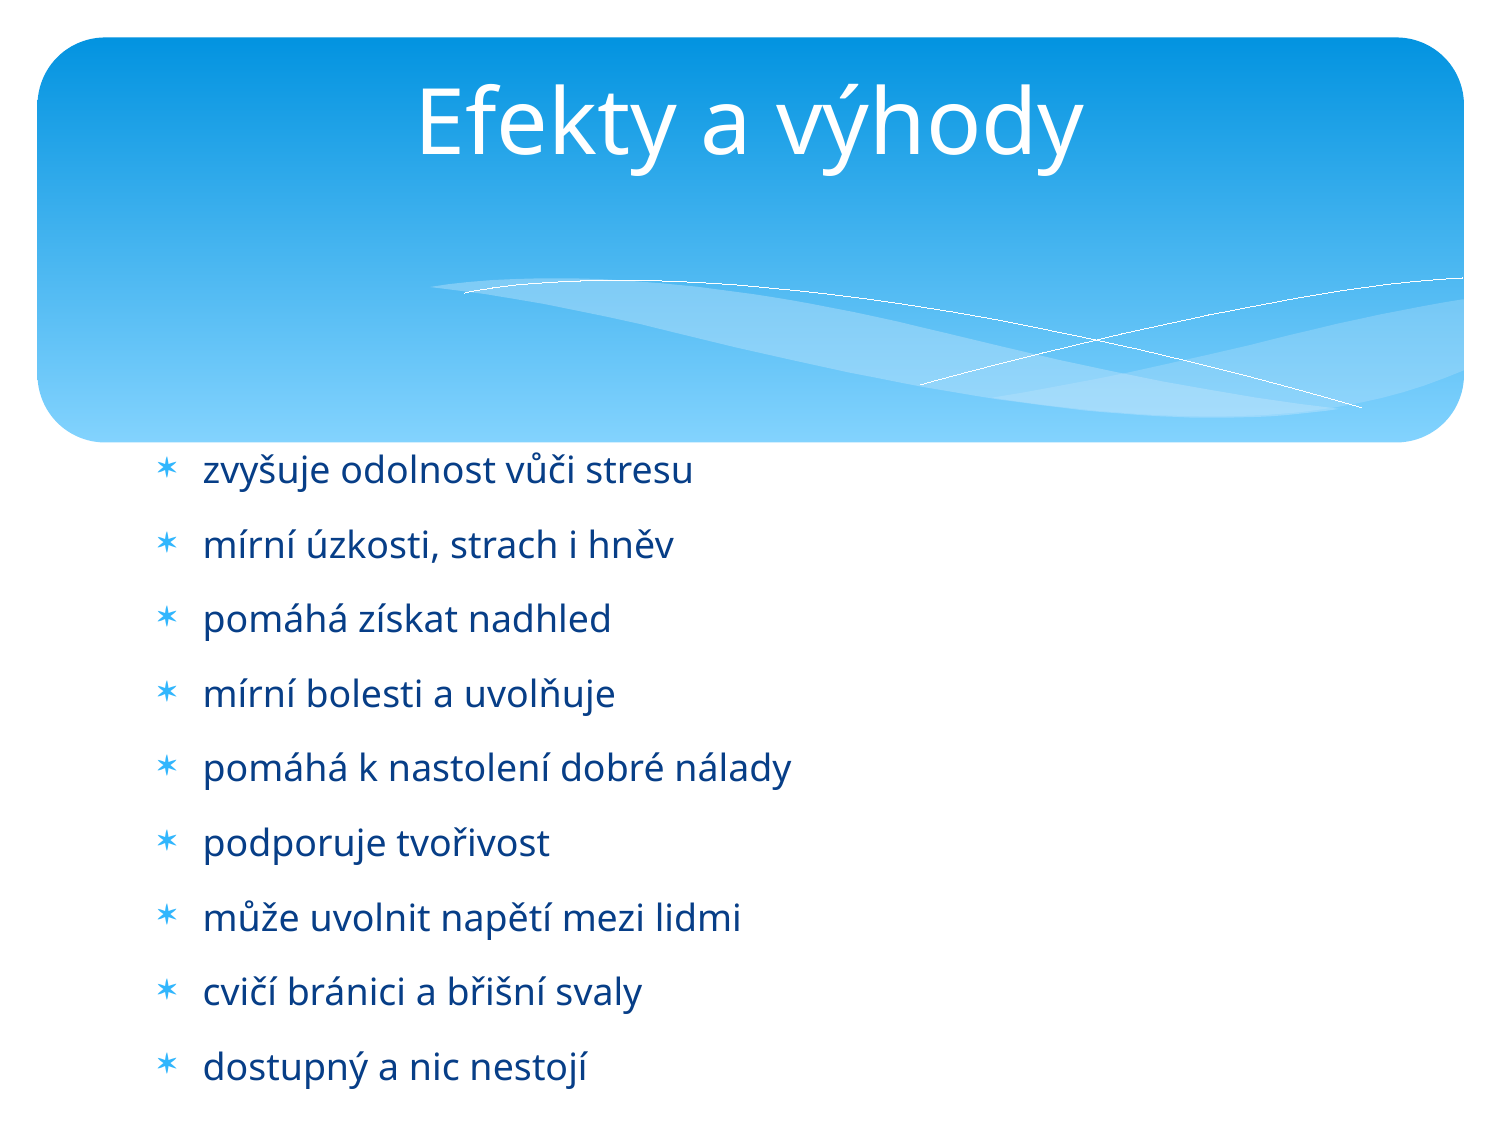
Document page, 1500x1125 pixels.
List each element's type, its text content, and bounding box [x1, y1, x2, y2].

title Efekty a výhody [75, 55, 1425, 261]
list zvyšuje odolnost vůči stresu mírní úzkosti, strach i hněv pomáhá získat nadhled mírní bolesti a uvolňuje pomáhá k nastolení dobré nálady podporuje tvořivost může uvolnit napětí mezi lidmi cvičí bránici a břišní svaly dostupný a nic nestojí [143, 438, 1359, 1005]
